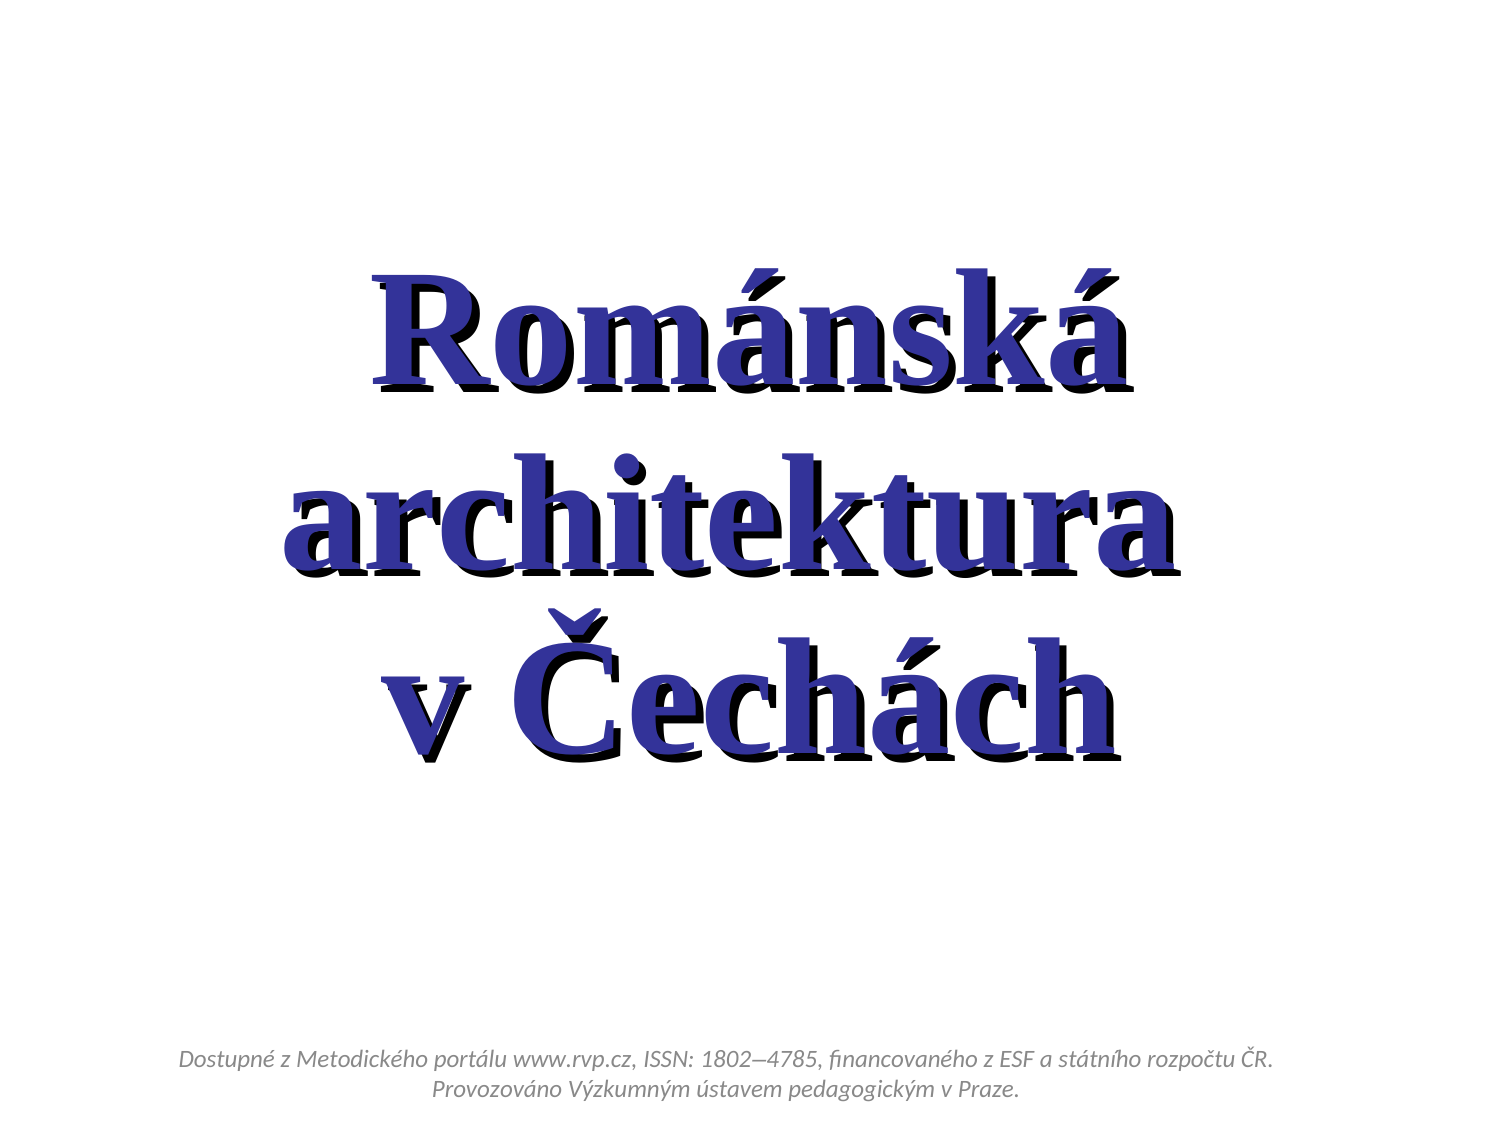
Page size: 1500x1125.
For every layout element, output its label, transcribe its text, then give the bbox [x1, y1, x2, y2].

text_box Dostupné z Metodického portálu www.rvp.cz, ISSN: 1802–4785, financovaného z ESF a státního rozpočtu ČR. Provozováno Výzkumným ústavem pedagogickým v Praze. [105, 1042, 1348, 1103]
title Románská architektura v Čechách [112, 0, 1388, 837]
